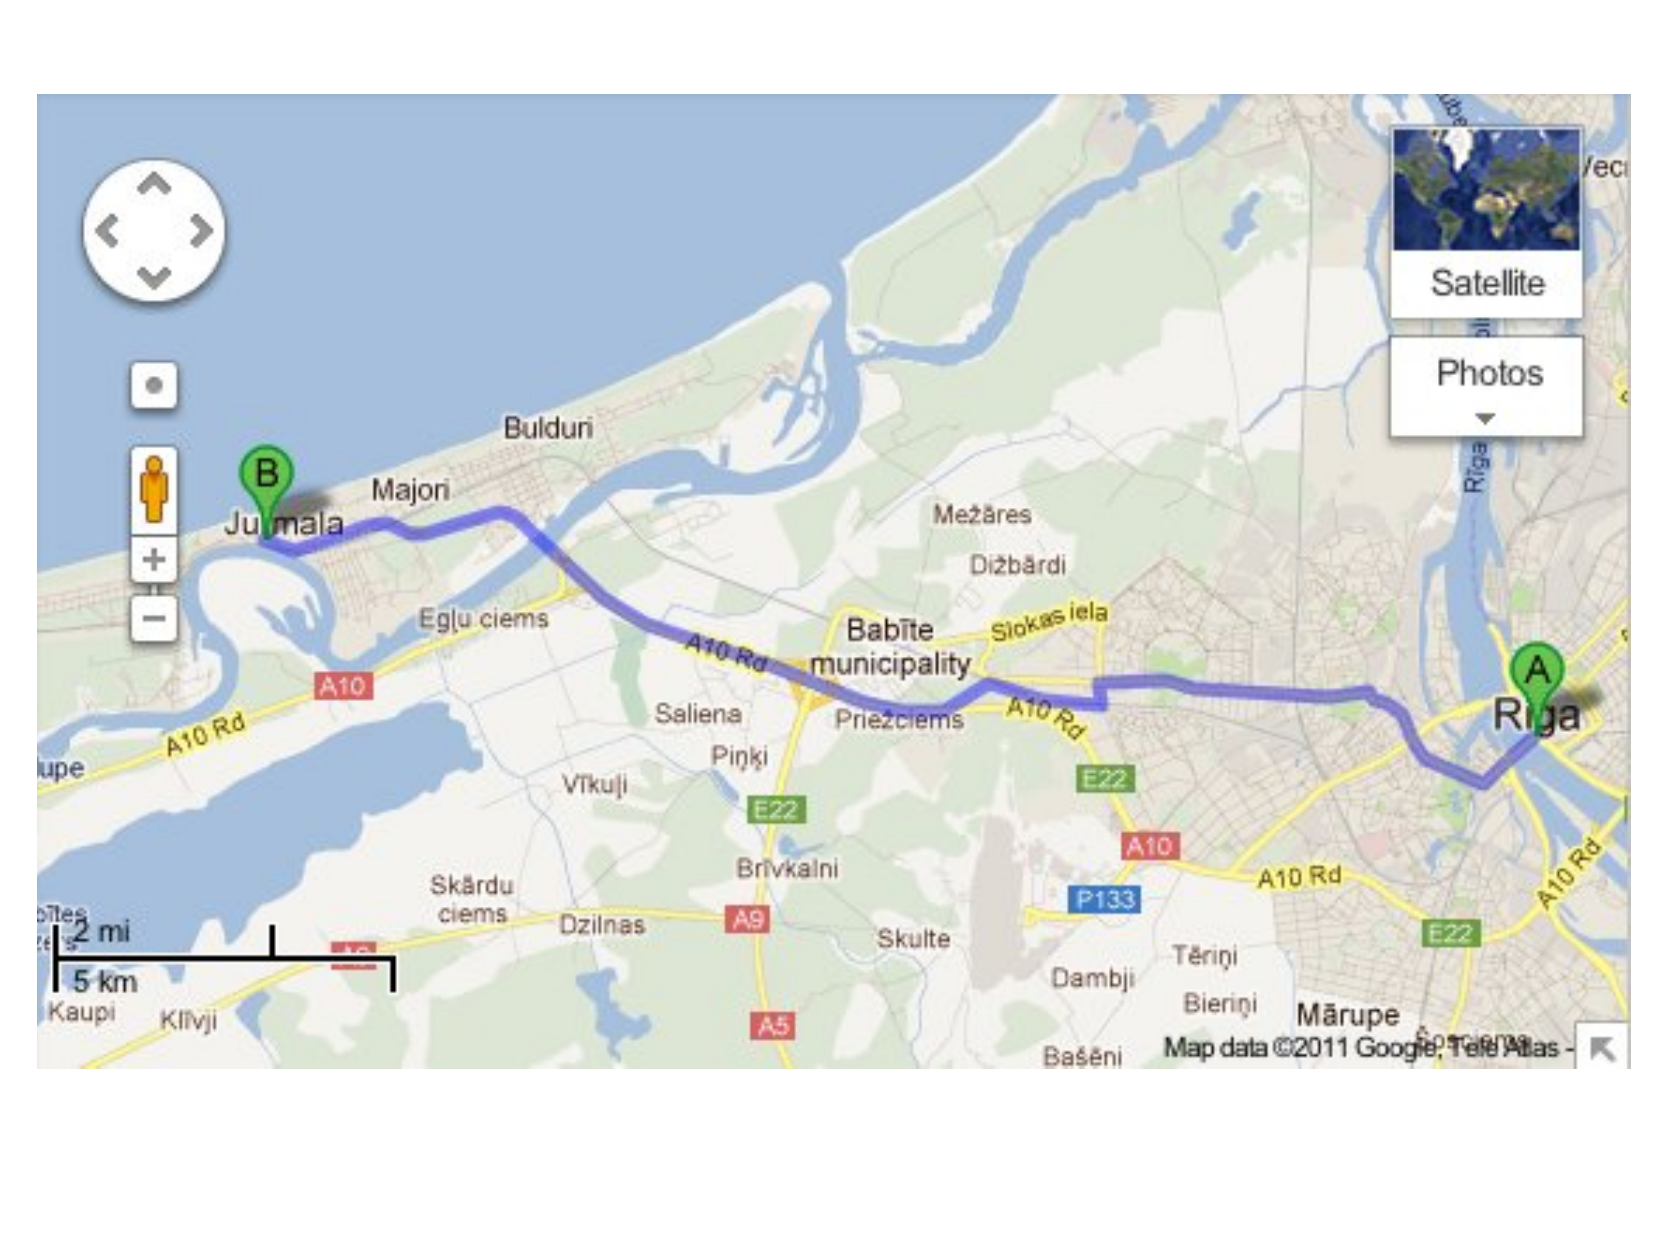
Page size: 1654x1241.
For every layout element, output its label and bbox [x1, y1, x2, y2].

picture [37, 94, 1631, 1069]
